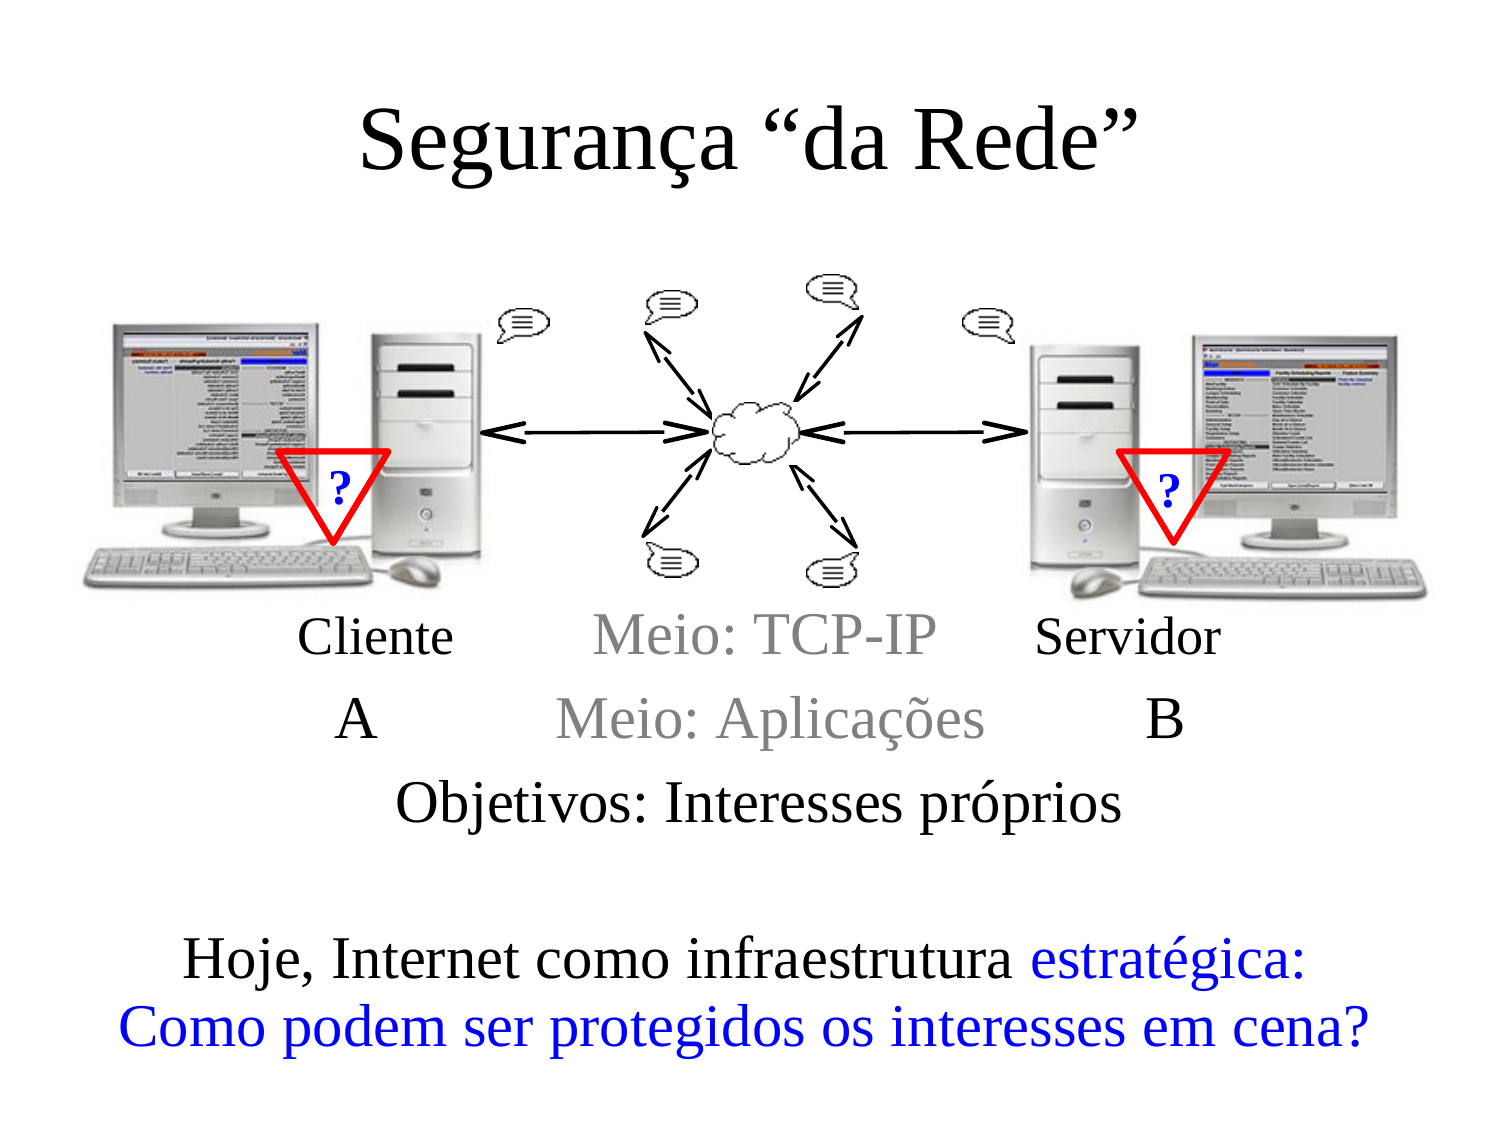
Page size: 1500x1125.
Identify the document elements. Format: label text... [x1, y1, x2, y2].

text_box ? [1157, 462, 1183, 518]
picture [712, 402, 802, 465]
picture [806, 274, 859, 310]
text_box Cliente Meio: TCP-IP Servidor A Meio: Aplicações B Objetivos: Interesses próprios [84, 599, 1435, 836]
title Segurança “da Rede” [75, 44, 1425, 233]
picture [1021, 320, 1438, 614]
picture [962, 308, 1015, 344]
picture [73, 308, 491, 603]
text_box ? [328, 460, 354, 516]
picture [806, 552, 859, 588]
subtitle Hoje, Internet como infraestrutura estratégica: Como podem ser protegidos os interesses em cena? [70, 923, 1421, 1060]
picture [645, 290, 698, 326]
picture [646, 542, 699, 578]
picture [497, 308, 550, 344]
